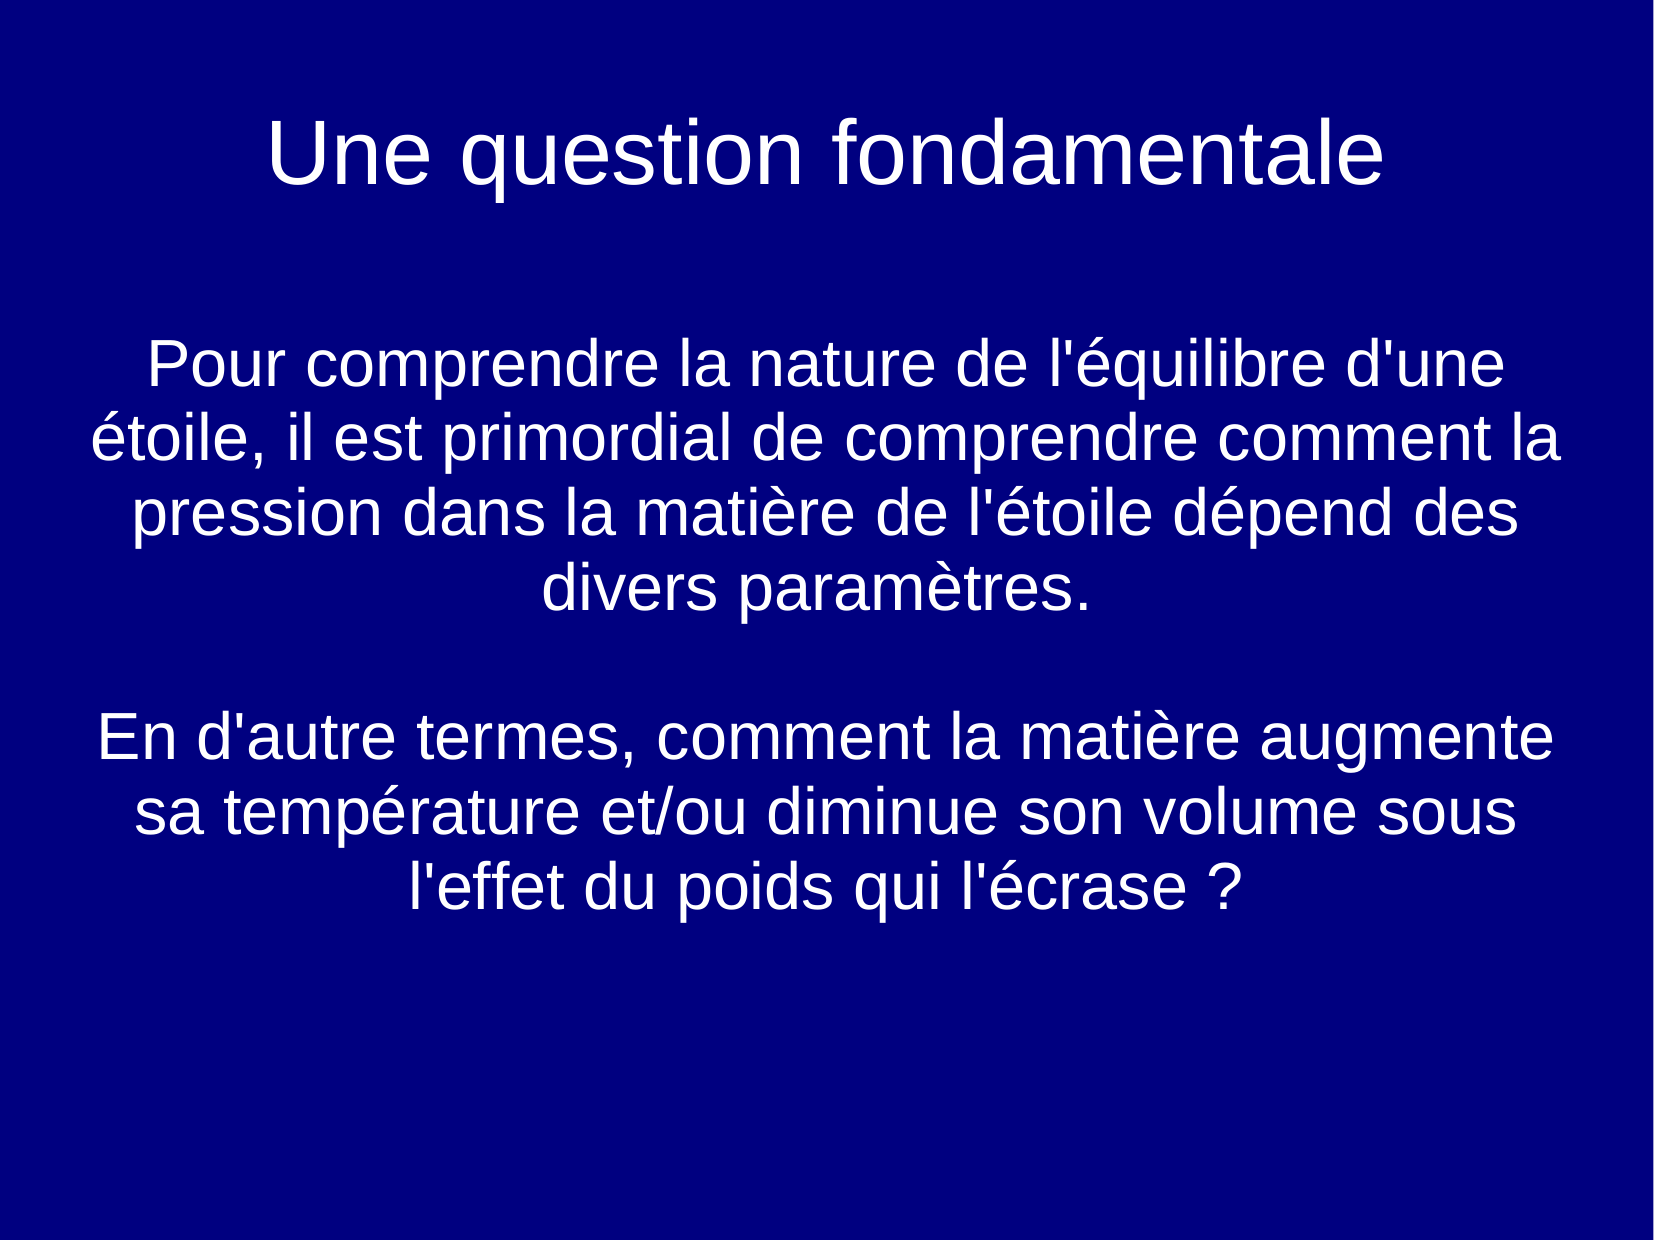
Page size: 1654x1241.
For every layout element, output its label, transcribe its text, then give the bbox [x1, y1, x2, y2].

title Une question fondamentale [82, 49, 1571, 257]
subtitle Pour comprendre la nature de l'équilibre d'une étoile, il est primordial de comprendre comment la pression dans la matière de l'étoile dépend des divers paramètres. En d'autre termes, comment la matière augmente sa température et/ou diminue son volume sous l'effet du poids qui l'écrase ? [82, 290, 1571, 1109]
